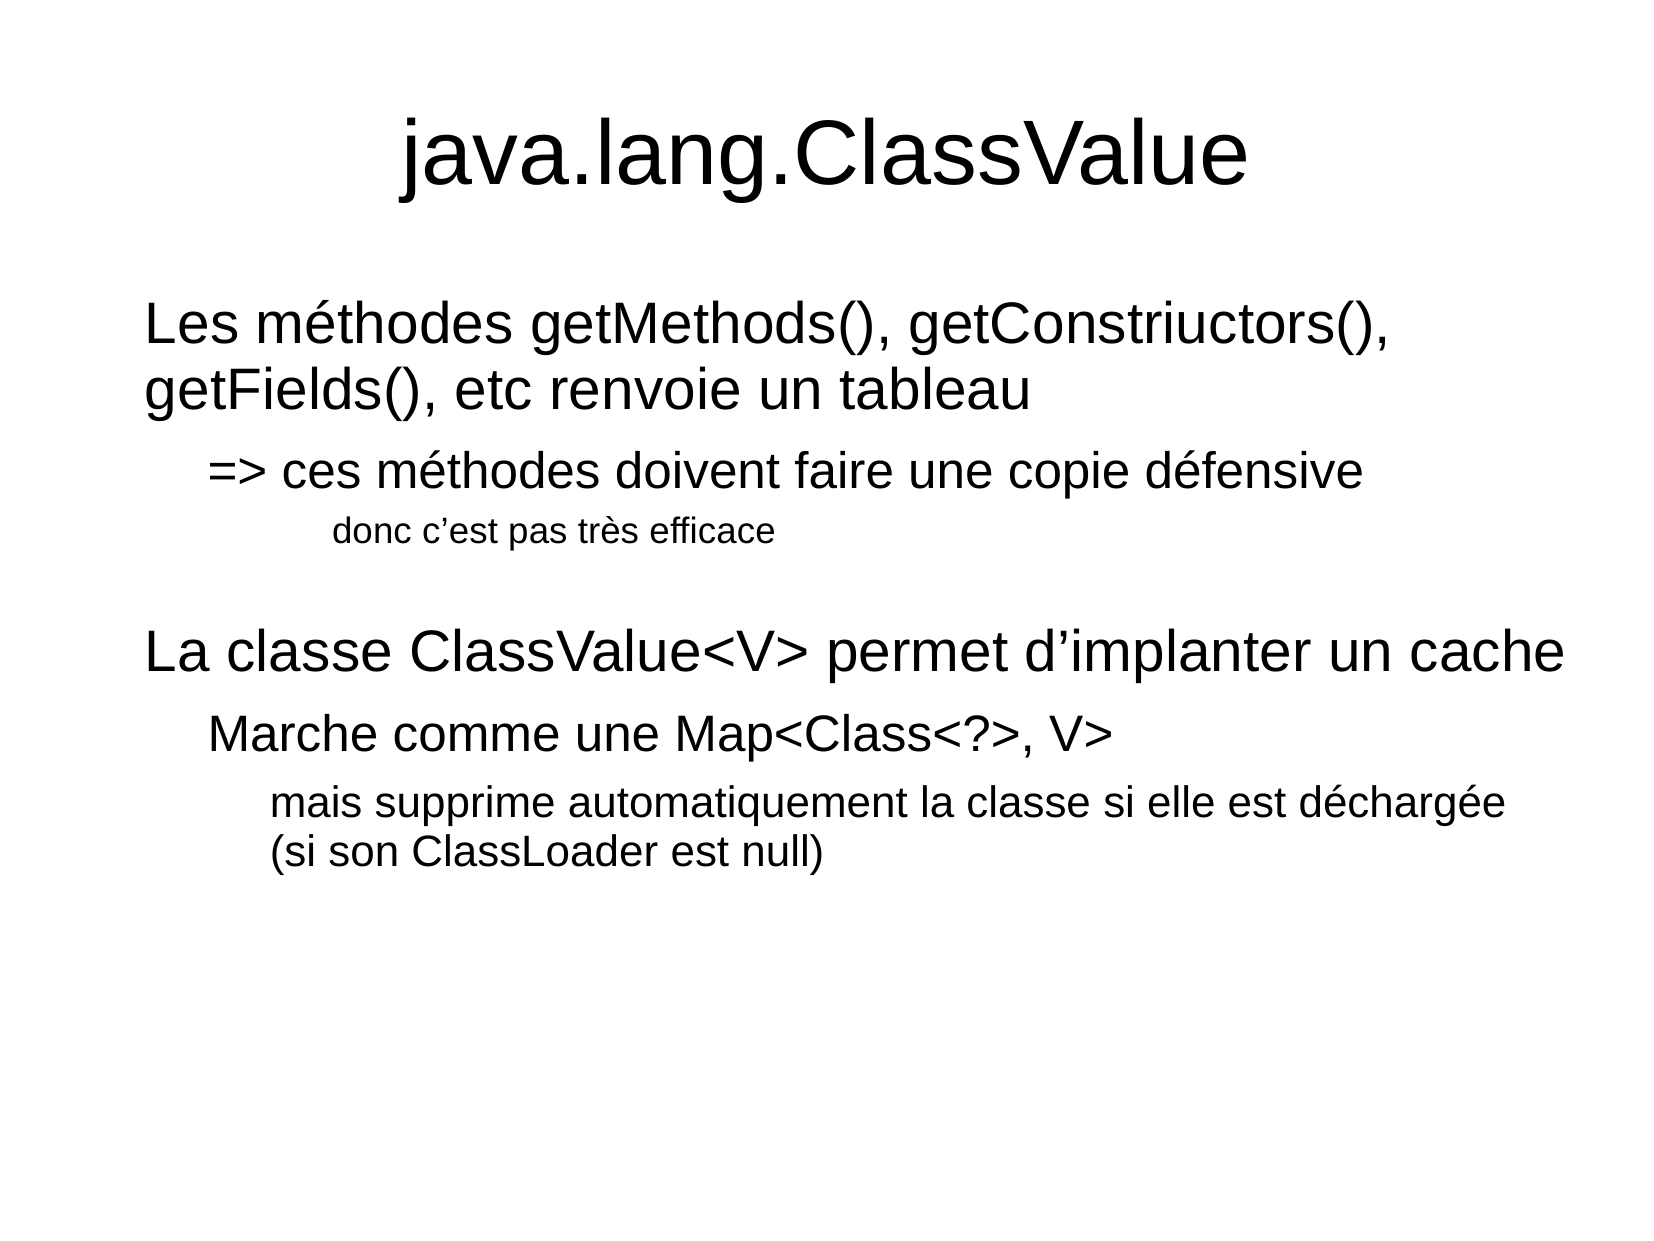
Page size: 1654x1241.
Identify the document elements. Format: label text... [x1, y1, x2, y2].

title java.lang.ClassValue [82, 49, 1571, 257]
list Les méthodes getMethods(), getConstriuctors(), getFields(), etc renvoie un tableau => ces méthodes doivent faire une copie défensive donc c’est pas très efficace La classe ClassValue<V> permet d’implanter un cache Marche comme une Map<Class<?>, V> mais supprime automatiquement la classe si elle est déchargée (si son ClassLoader est null) [82, 290, 1571, 1010]
